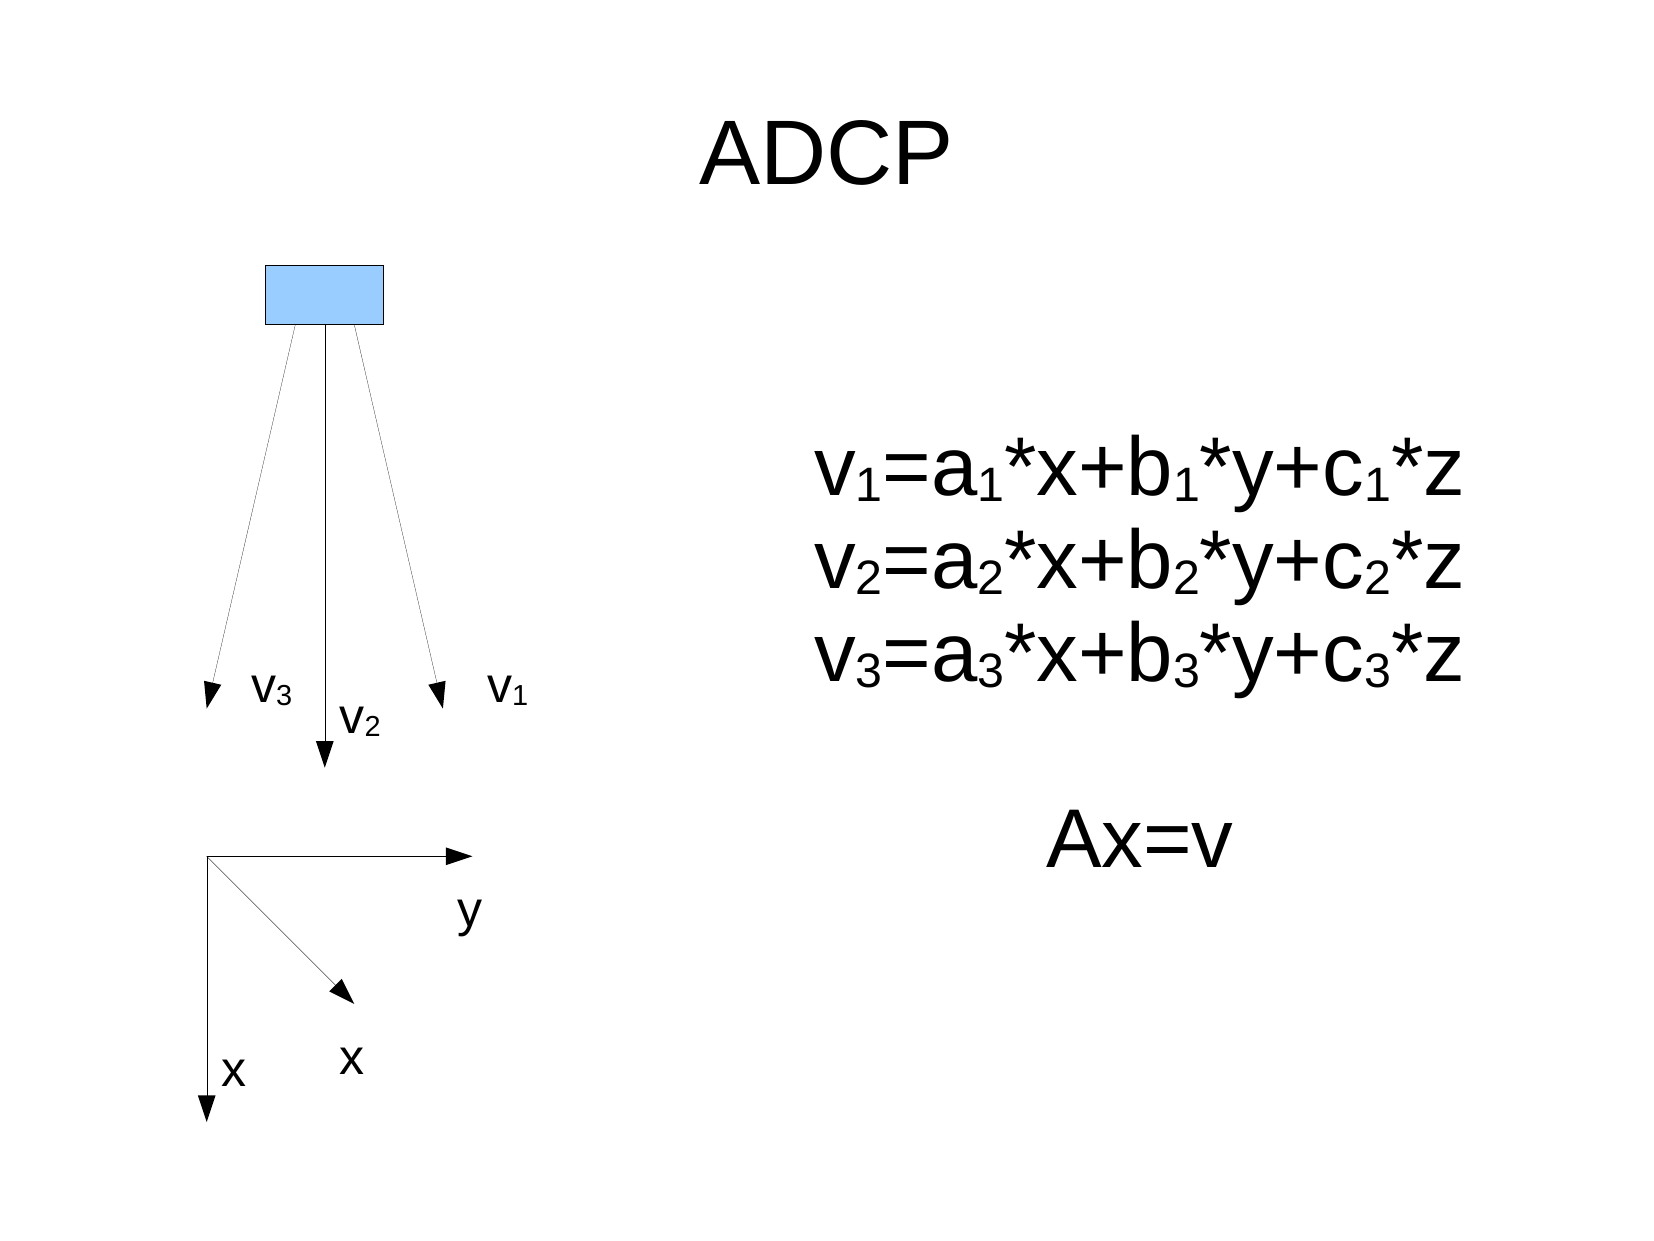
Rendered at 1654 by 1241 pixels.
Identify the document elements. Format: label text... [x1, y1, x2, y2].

text_box v2 [324, 680, 414, 768]
text_box v3 [236, 649, 325, 737]
title ADCP [82, 56, 1571, 250]
text_box y [442, 874, 532, 945]
subtitle v1=a1*x+b1*y+c1*z v2=a2*x+b2*y+c2*z v3=a3*x+b3*y+c3*z Ax=v [708, 290, 1571, 1109]
text_box v1 [472, 649, 562, 737]
text_box x [324, 1021, 414, 1093]
text_box x [206, 1033, 296, 1105]
text_box [265, 265, 384, 325]
